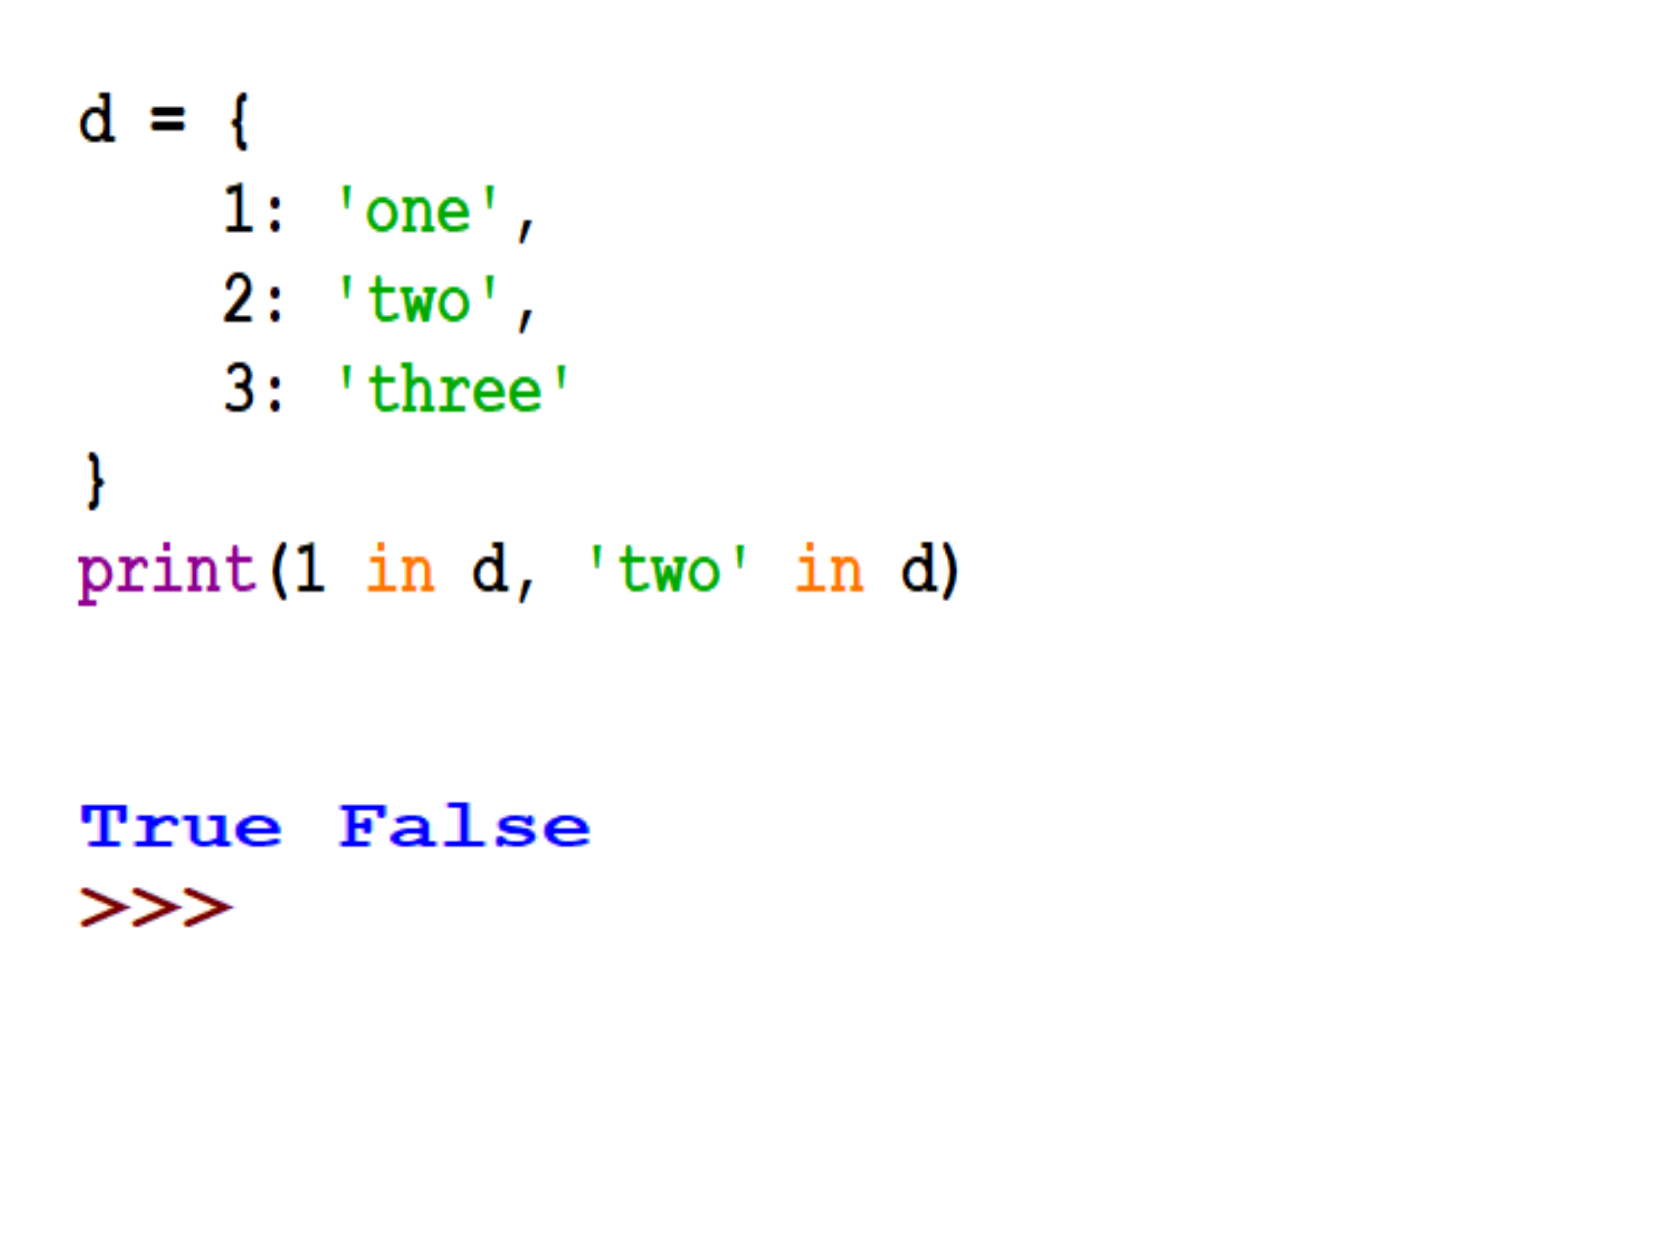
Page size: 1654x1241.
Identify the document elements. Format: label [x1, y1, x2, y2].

picture [73, 767, 626, 969]
picture [70, 82, 993, 662]
